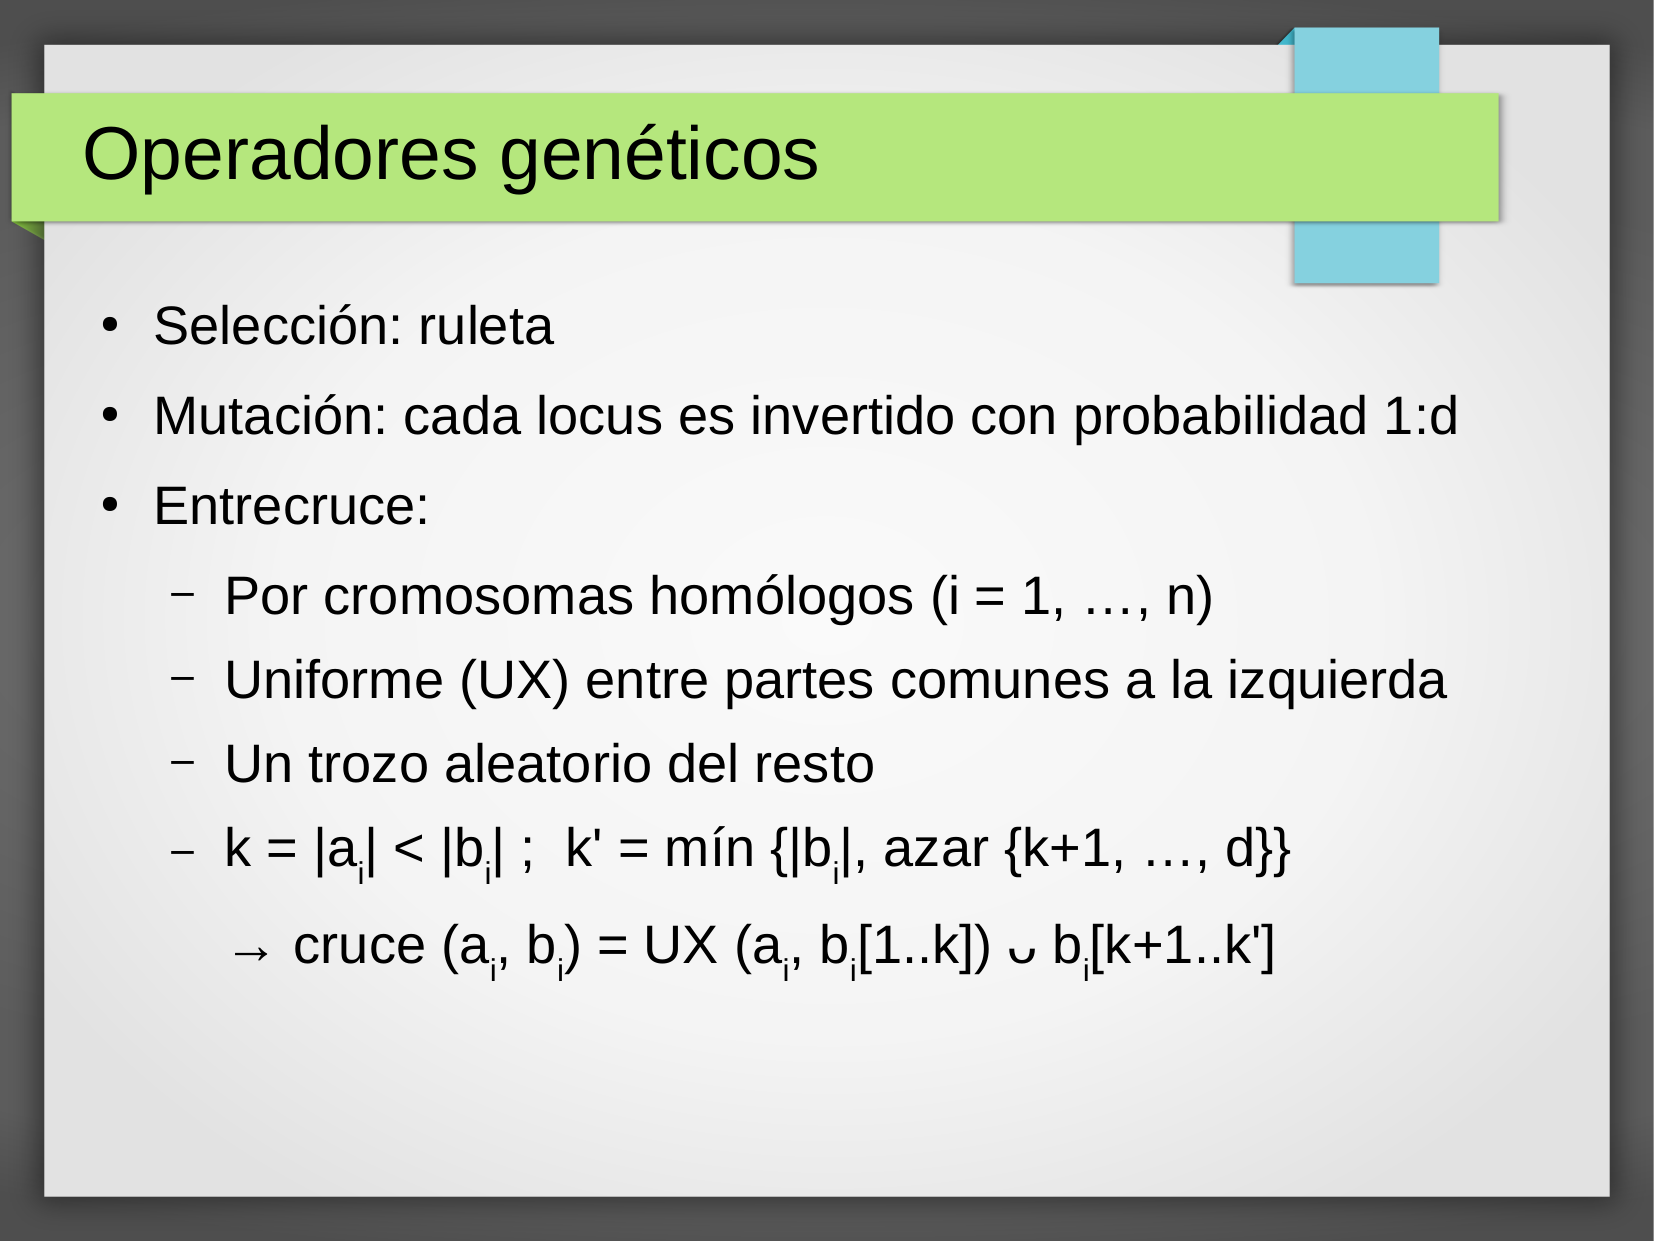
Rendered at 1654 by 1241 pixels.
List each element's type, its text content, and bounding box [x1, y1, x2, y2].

list Selección: ruleta Mutación: cada locus es invertido con probabilidad 1:d Entrecruce: Por cromosomas homólogos (i = 1, …, n) Uniforme (UX) entre partes comunes a la izquierda Un trozo aleatorio del resto k = |ai| < |bi| ; k' = mín {|bi|, azar {k+1, …, d}} → cruce (ai, bi) = UX (ai, bi[1..k]) ᴗ bi[k+1..k'] [82, 295, 1571, 1015]
picture [0, 0, 1654, 1241]
title Operadores genéticos [82, 94, 1264, 213]
